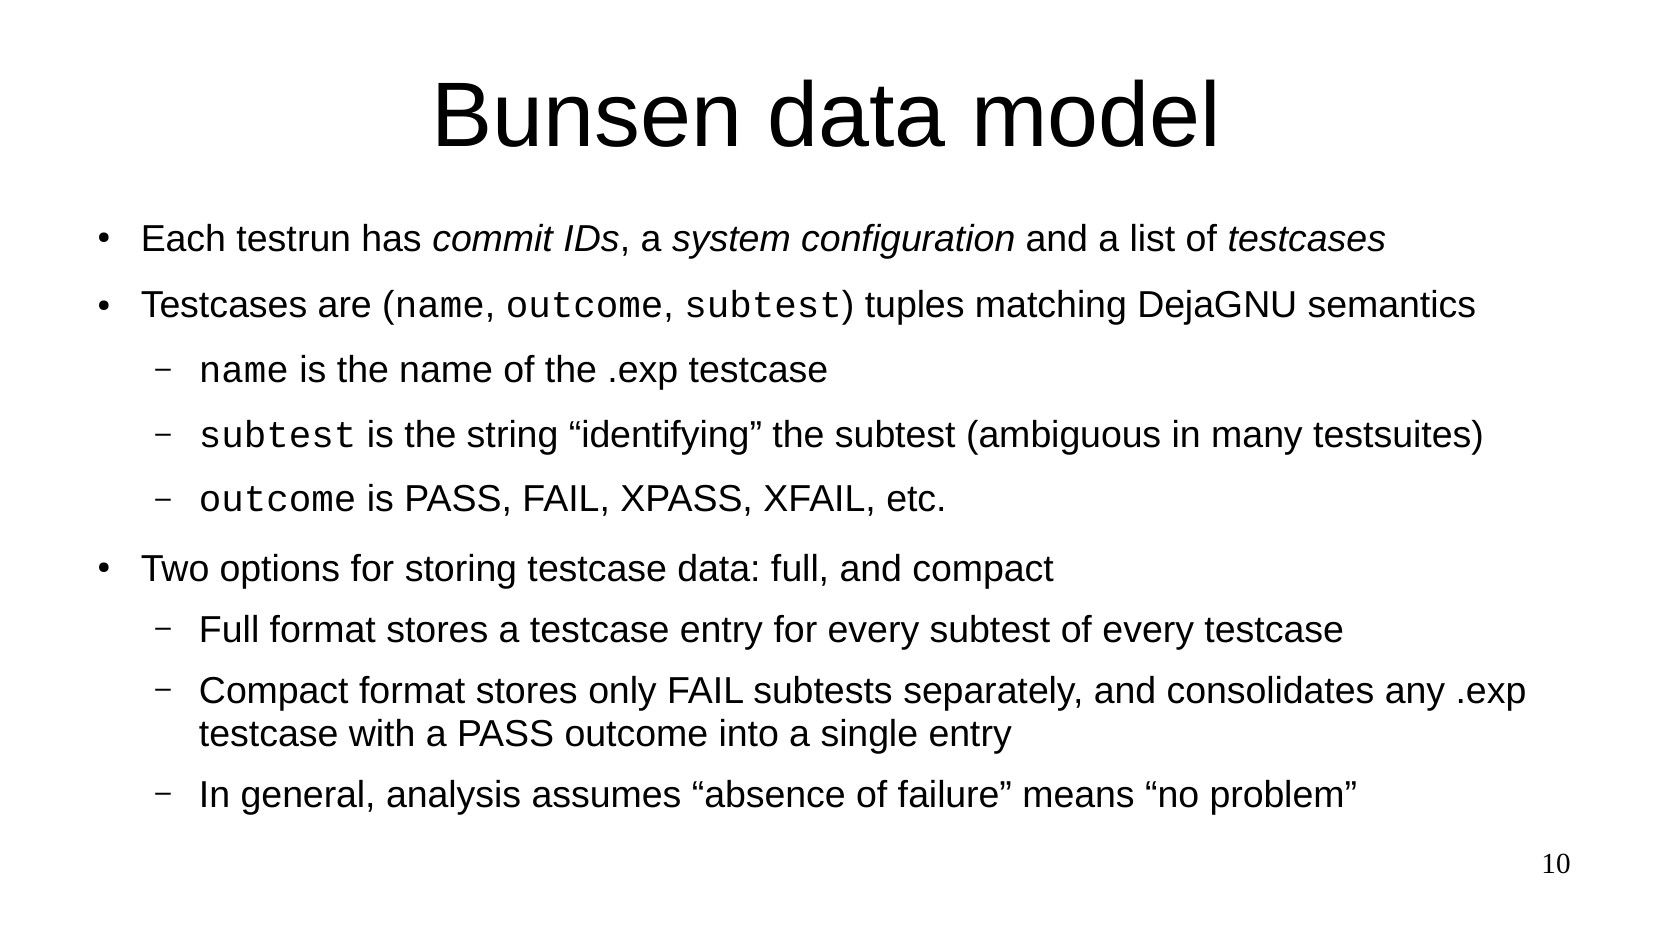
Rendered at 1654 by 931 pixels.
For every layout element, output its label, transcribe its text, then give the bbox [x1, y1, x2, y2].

title Bunsen data model [82, 37, 1571, 193]
list Each testrun has commit IDs, a system configuration and a list of testcases Testcases are (name, outcome, subtest) tuples matching DejaGNU semantics name is the name of the .exp testcase subtest is the string “identifying” the subtest (ambiguous in many testsuites) outcome is PASS, FAIL, XPASS, XFAIL, etc. Two options for storing testcase data: full, and compact Full format stores a testcase entry for every subtest of every testcase Compact format stores only FAIL subtests separately, and consolidates any .exp testcase with a PASS outcome into a single entry In general, analysis assumes “absence of failure” means “no problem” [82, 217, 1571, 826]
